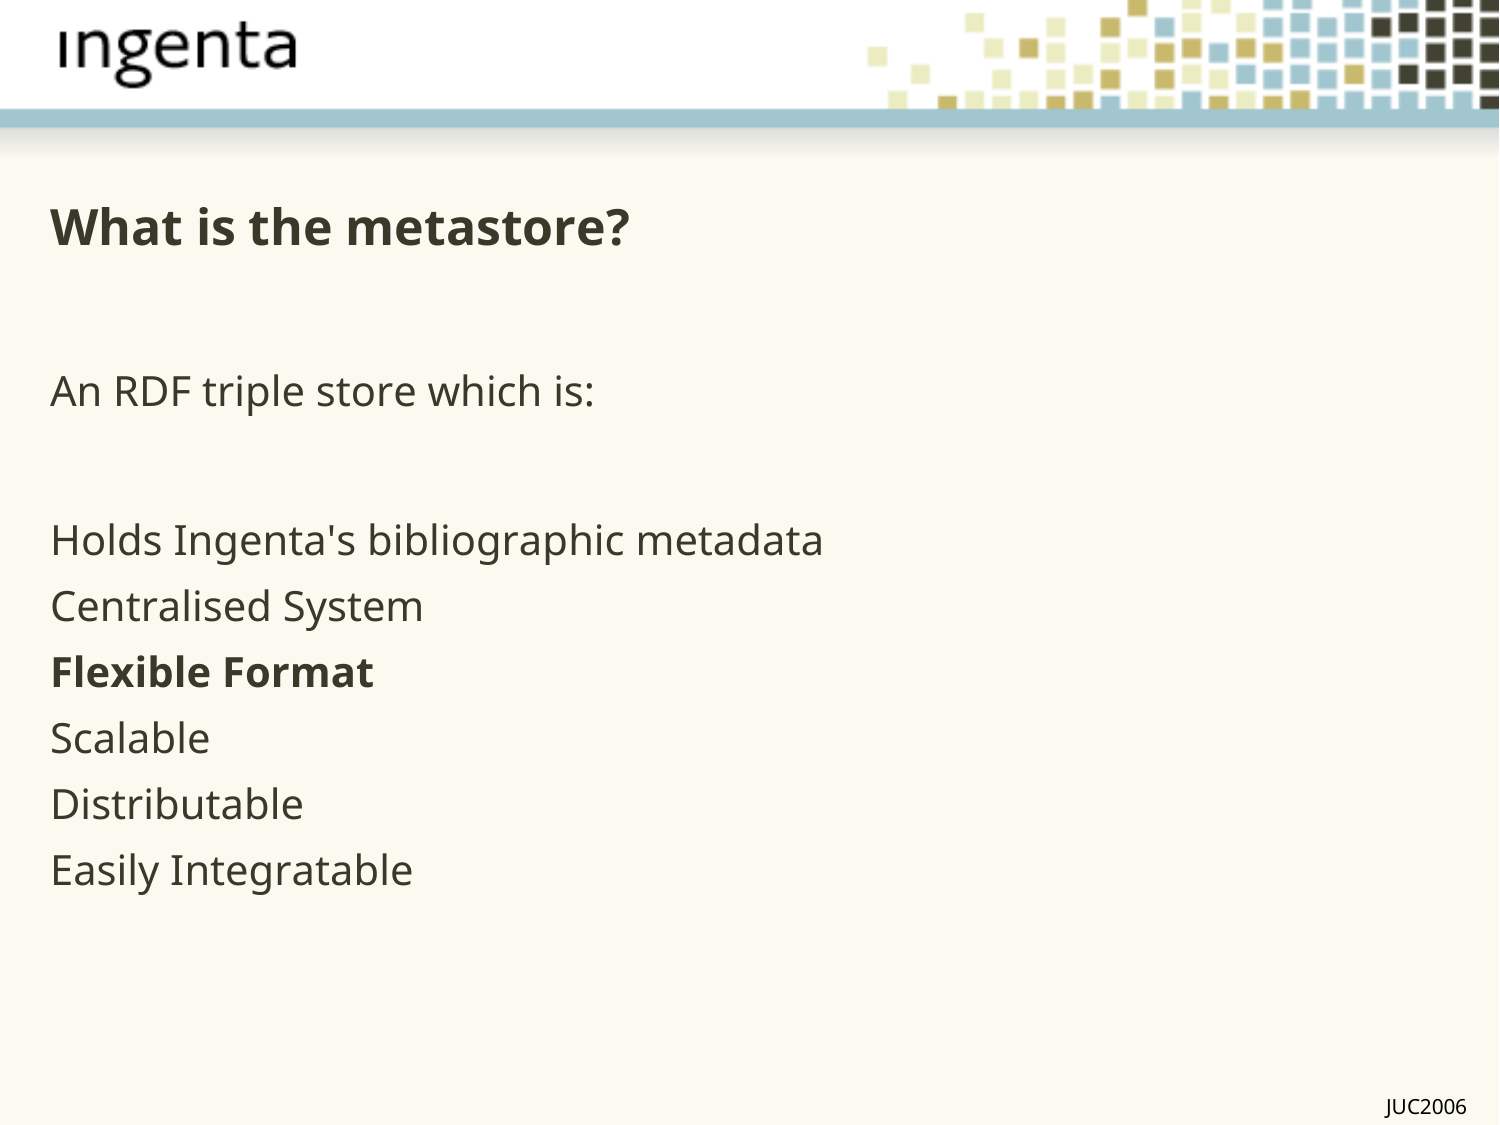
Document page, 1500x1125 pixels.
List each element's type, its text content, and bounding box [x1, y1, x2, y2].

list An RDF triple store which is: Holds Ingenta's bibliographic metadata Centralised System Flexible Format Scalable Distributable Easily Integratable [50, 262, 1375, 975]
picture [0, 0, 1499, 1125]
title What is the metastore? [50, 187, 1375, 262]
